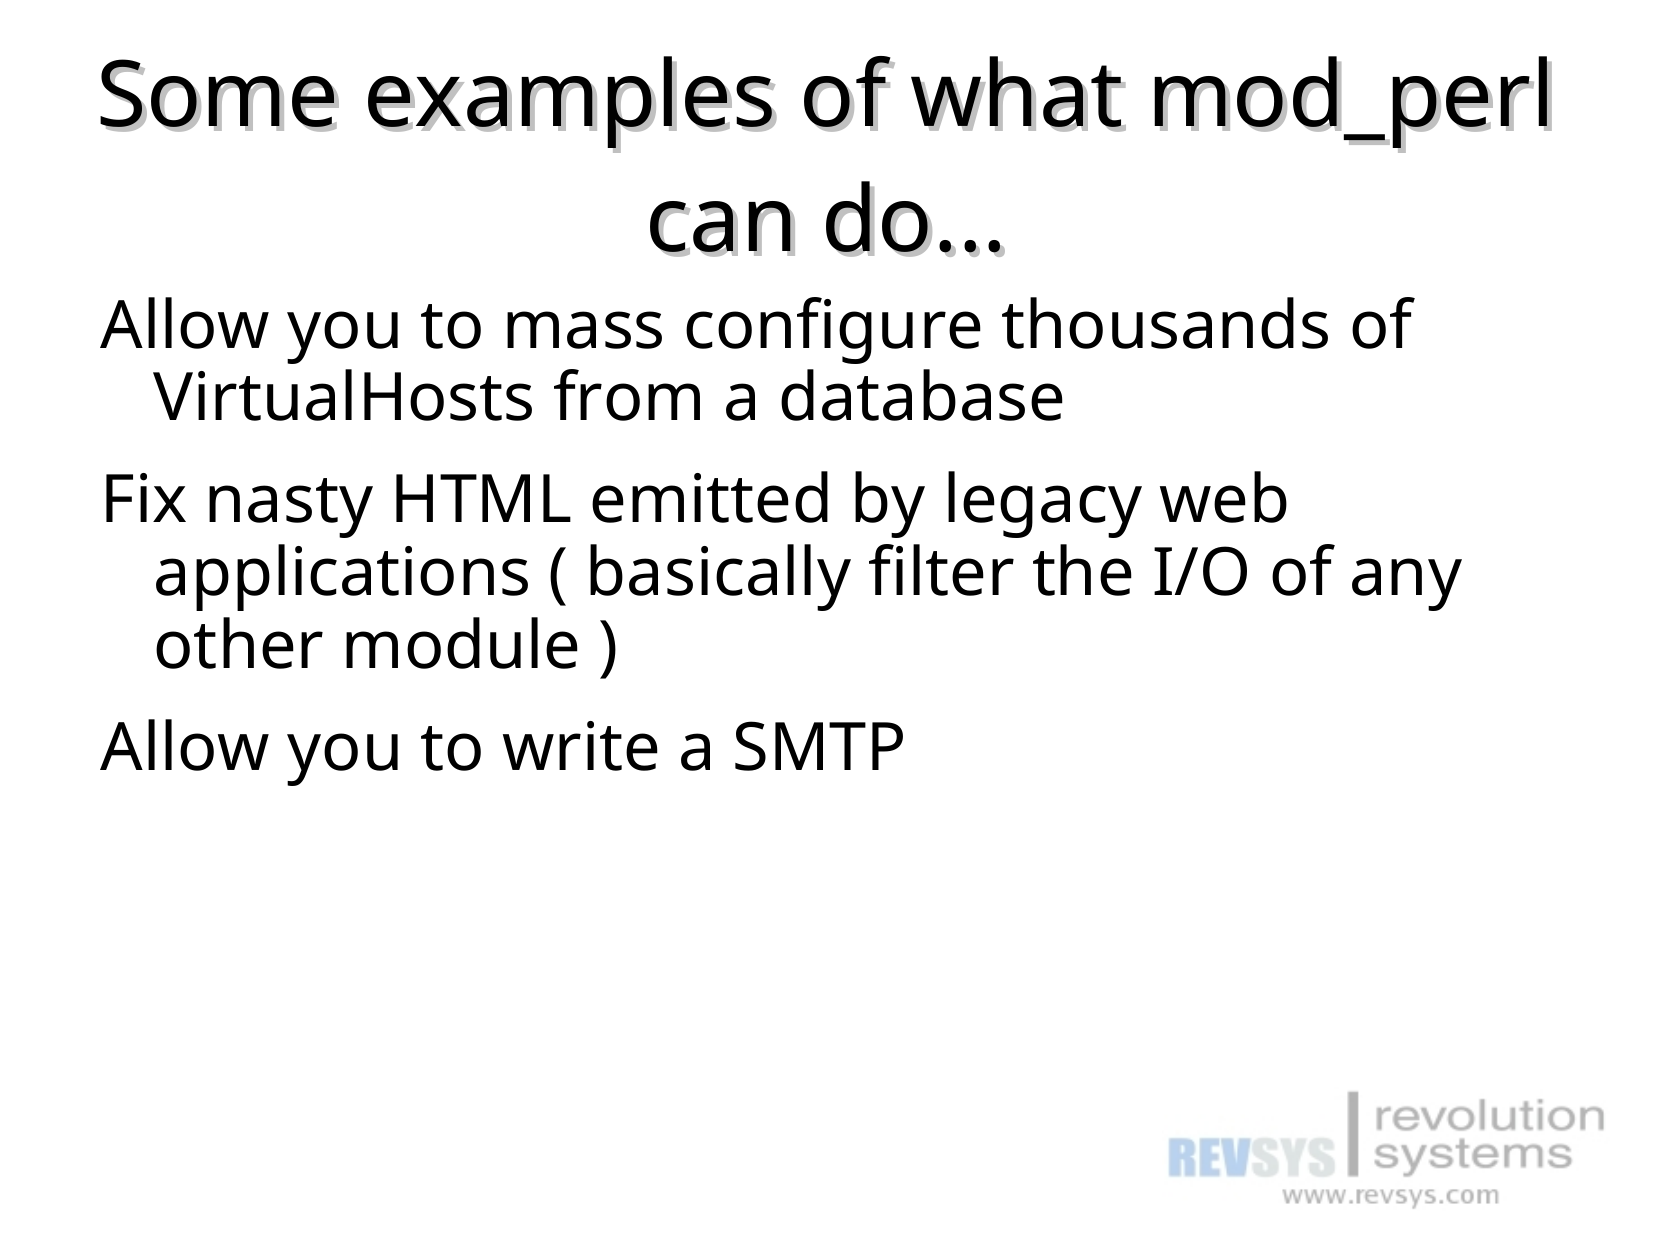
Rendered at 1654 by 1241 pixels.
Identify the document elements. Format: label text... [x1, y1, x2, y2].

title Some examples of what mod_perl can do... [82, 42, 1571, 264]
list Allow you to mass configure thousands of VirtualHosts from a database Fix nasty HTML emitted by legacy web applications ( basically filter the I/O of any other module ) Allow you to write a SMTP [82, 290, 1571, 1109]
picture [1162, 1087, 1613, 1211]
